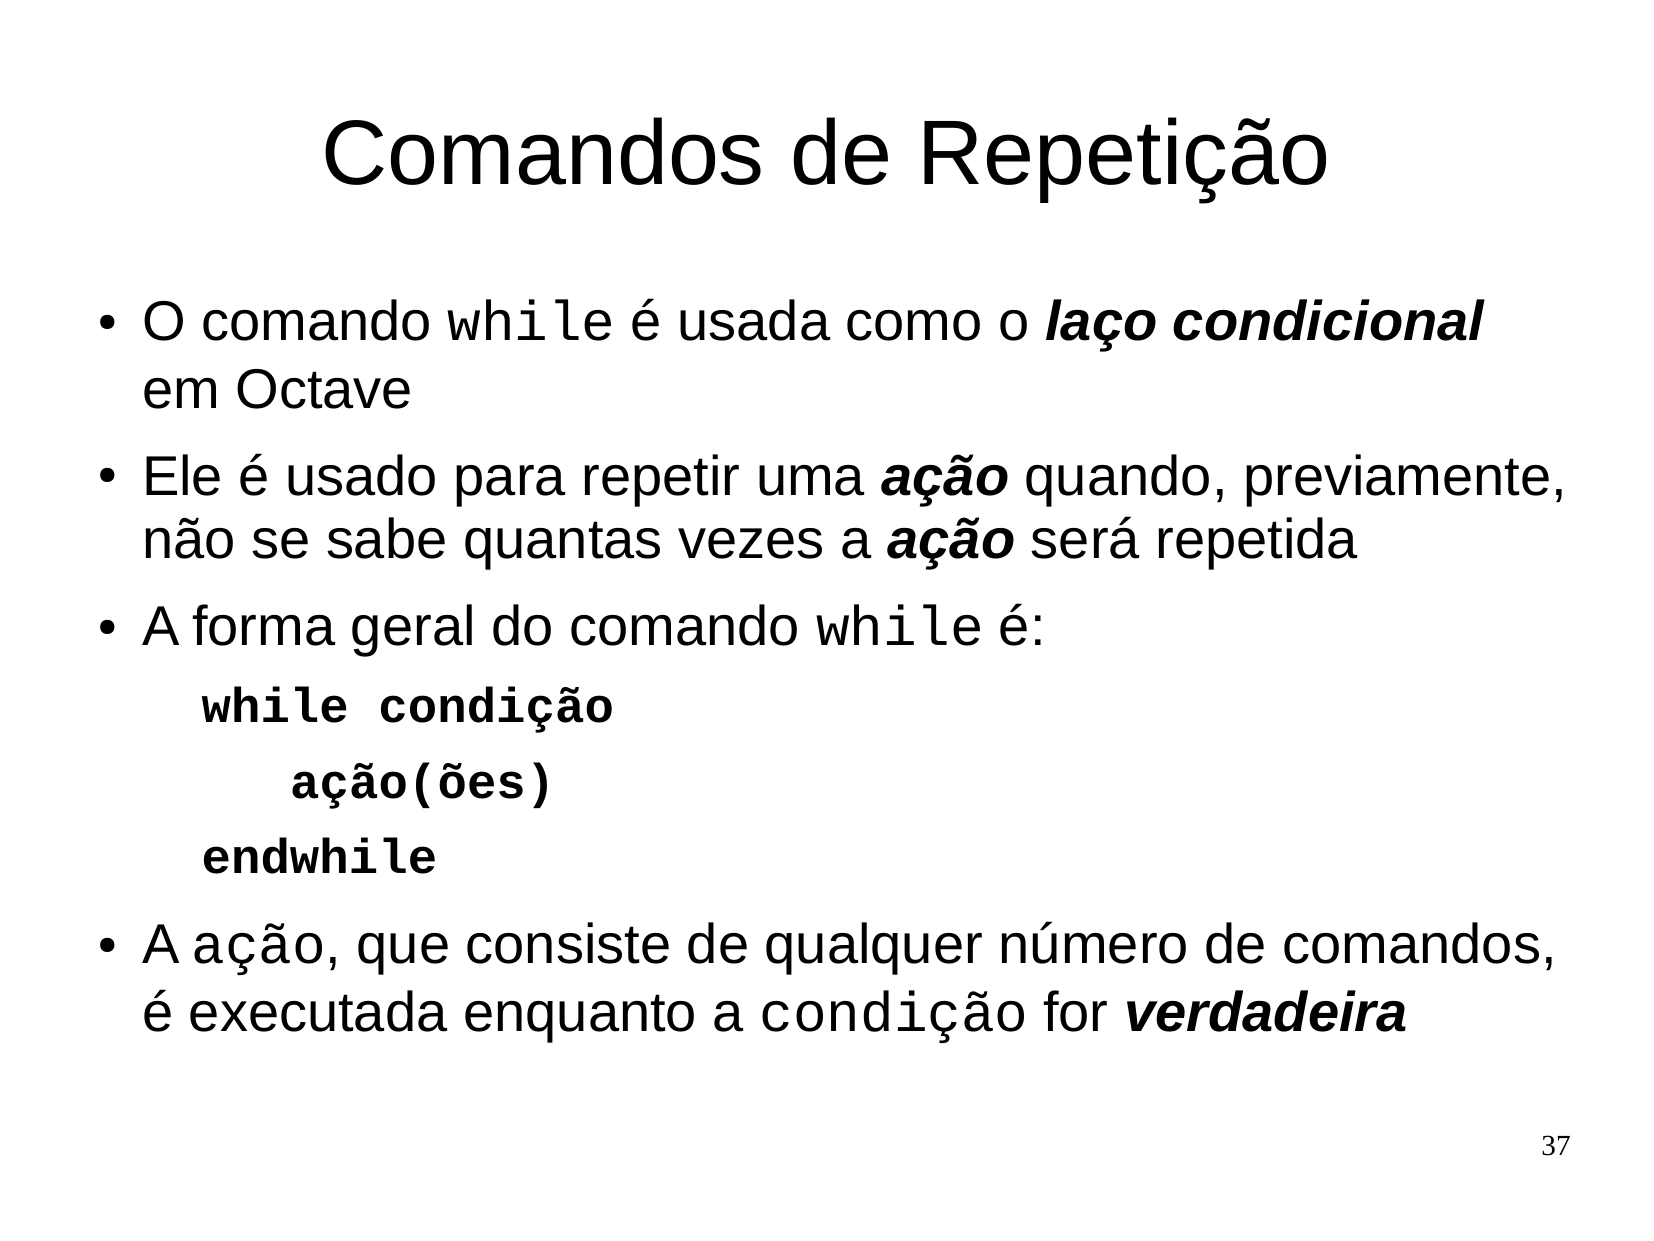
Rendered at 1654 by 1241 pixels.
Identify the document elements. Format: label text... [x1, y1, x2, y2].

title Comandos de Repetição [82, 49, 1571, 257]
list O comando while é usada como o laço condicional em Octave Ele é usado para repetir uma ação quando, previamente, não se sabe quantas vezes a ação será repetida A forma geral do comando while é: while condição ação(ões) endwhile A ação, que consiste de qualquer número de comandos, é executada enquanto a condição for verdadeira [82, 290, 1571, 1134]
